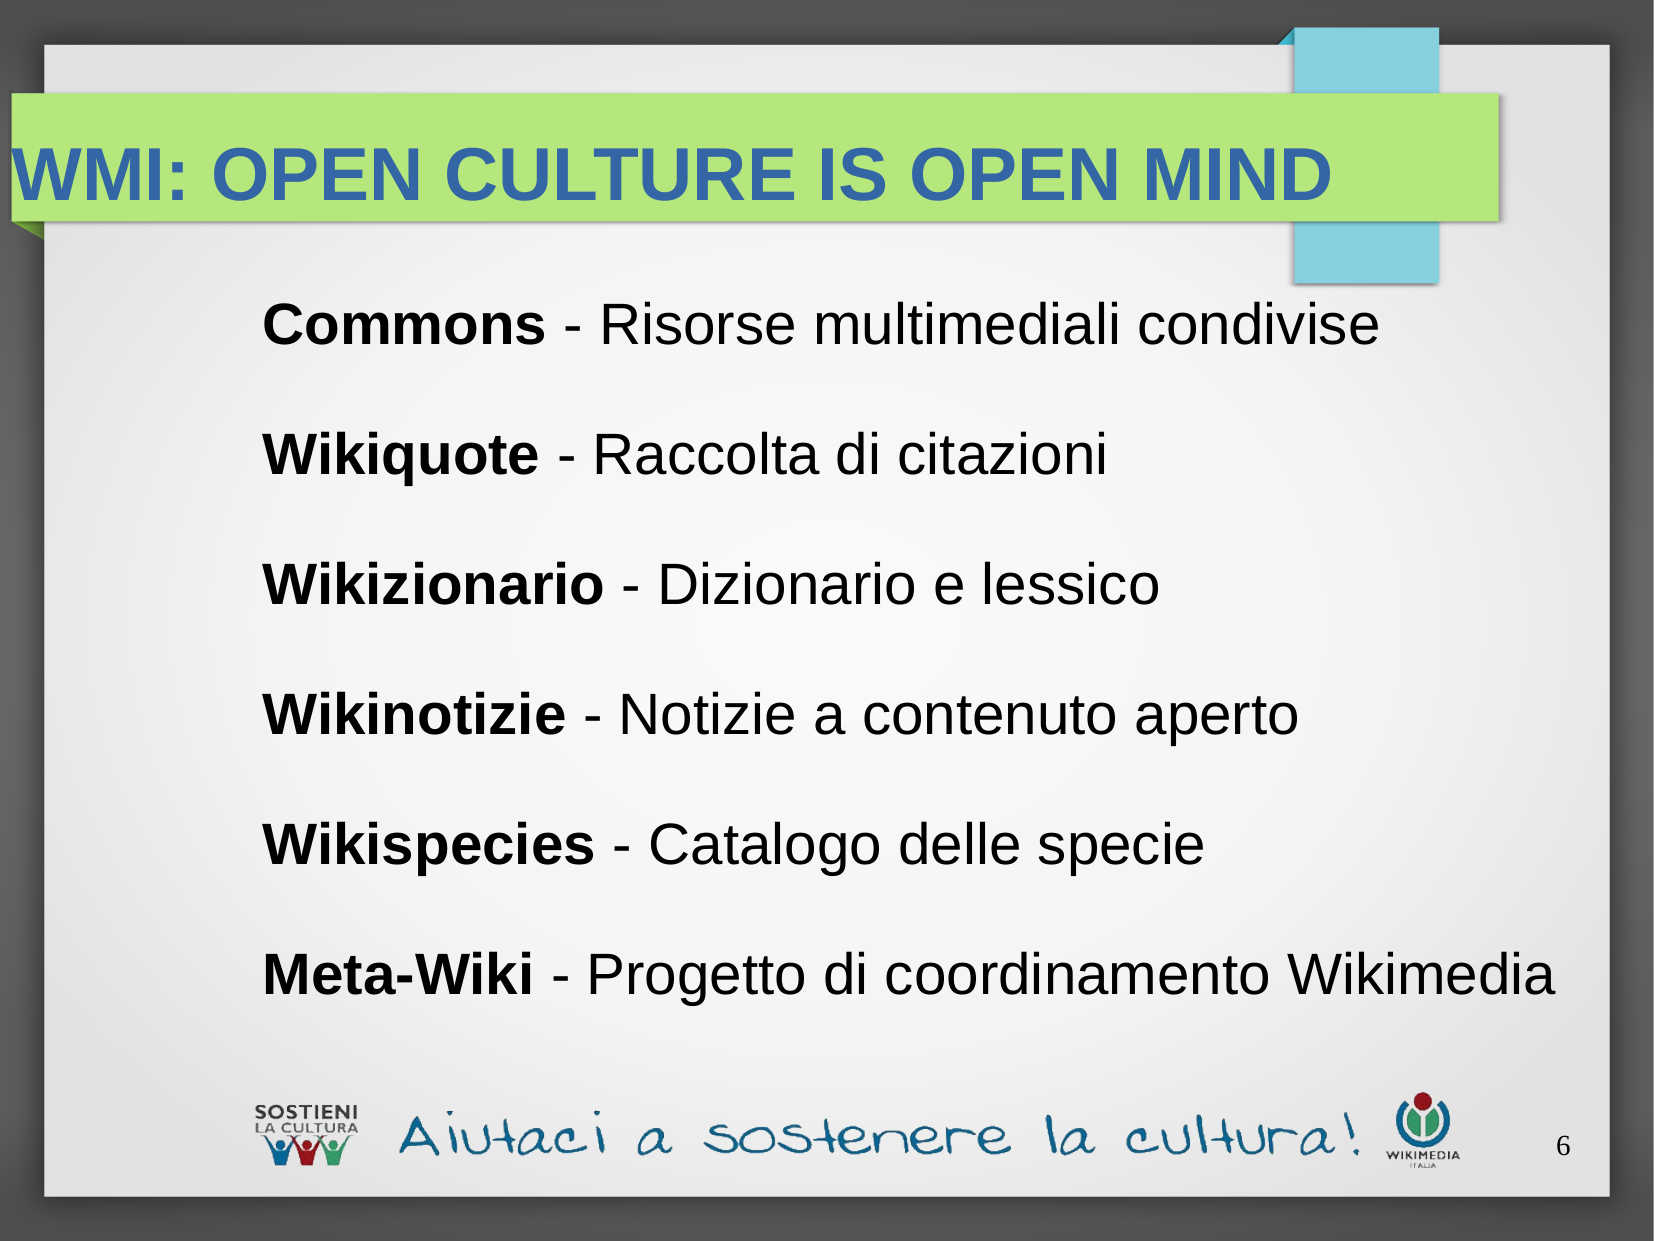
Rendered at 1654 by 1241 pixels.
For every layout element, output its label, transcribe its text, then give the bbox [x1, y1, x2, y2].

picture [0, 0, 1654, 1241]
title WMI: OPEN CULTURE IS OPEN MIND [11, 17, 1642, 249]
text_box Commons - Risorse multimediali condivise Wikiquote - Raccolta di citazioni Wikizionario - Dizionario e lessico Wikinotizie - Notizie a contenuto aperto Wikispecies - Catalogo delle specie Meta-Wiki - Progetto di coordinamento Wikimedia [248, 249, 1619, 1111]
